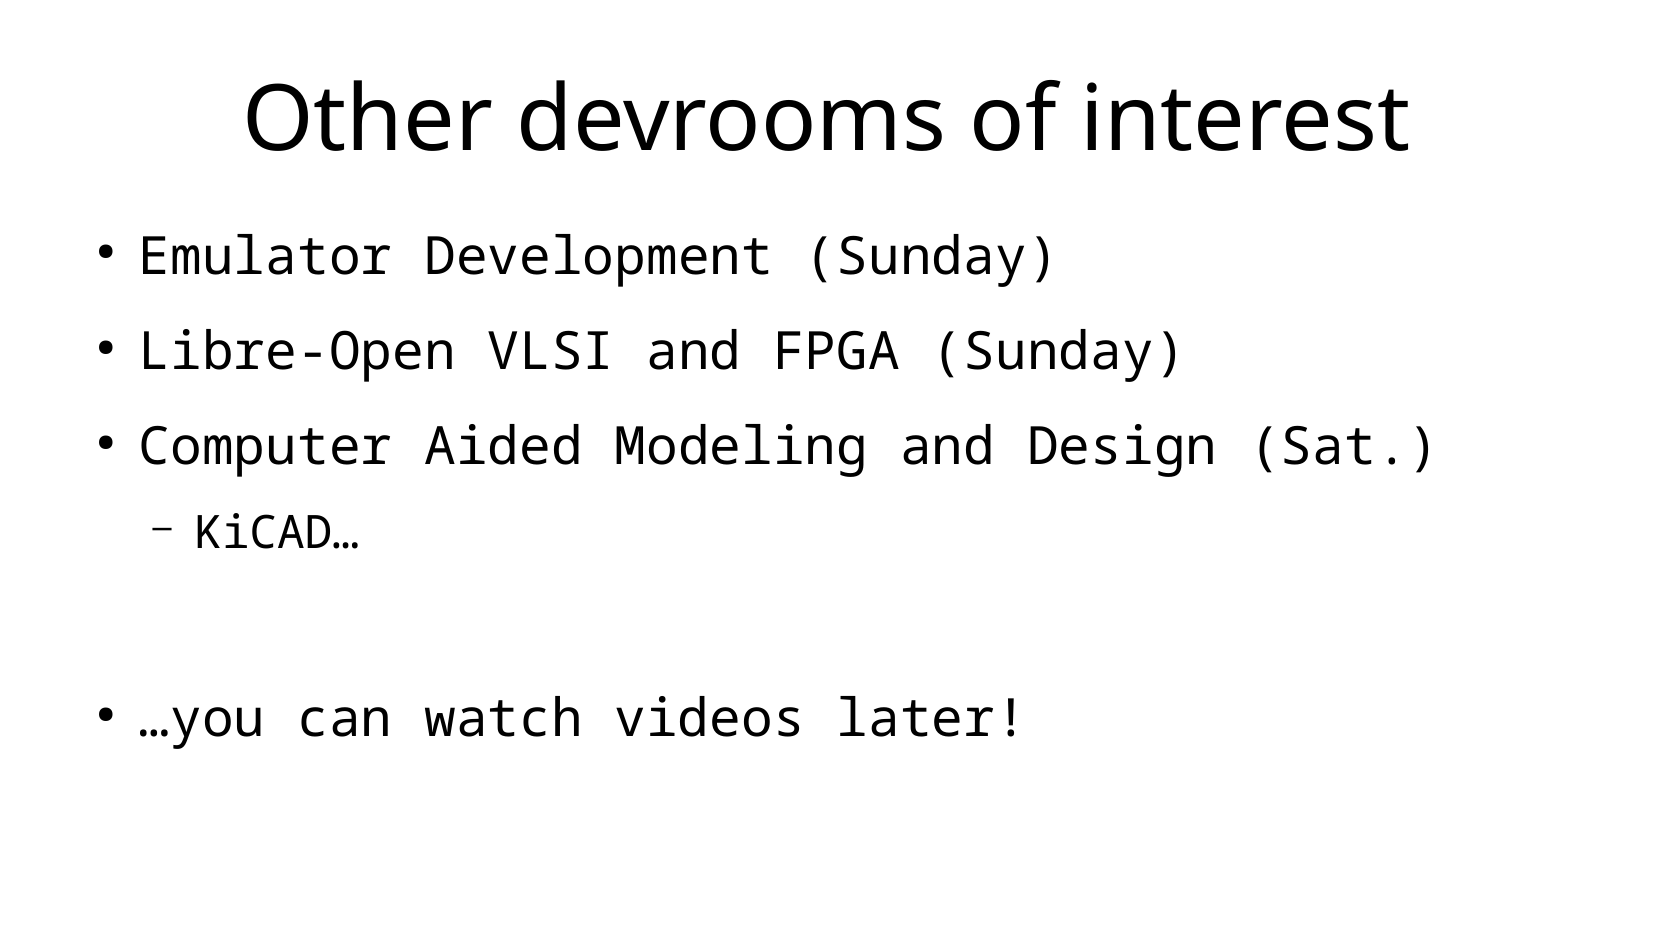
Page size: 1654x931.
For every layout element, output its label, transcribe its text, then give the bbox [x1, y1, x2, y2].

title Other devrooms of interest [82, 37, 1571, 193]
list Emulator Development (Sunday) Libre-Open VLSI and FPGA (Sunday) Computer Aided Modeling and Design (Sat.) KiCAD… …you can watch videos later! [82, 217, 1571, 758]
